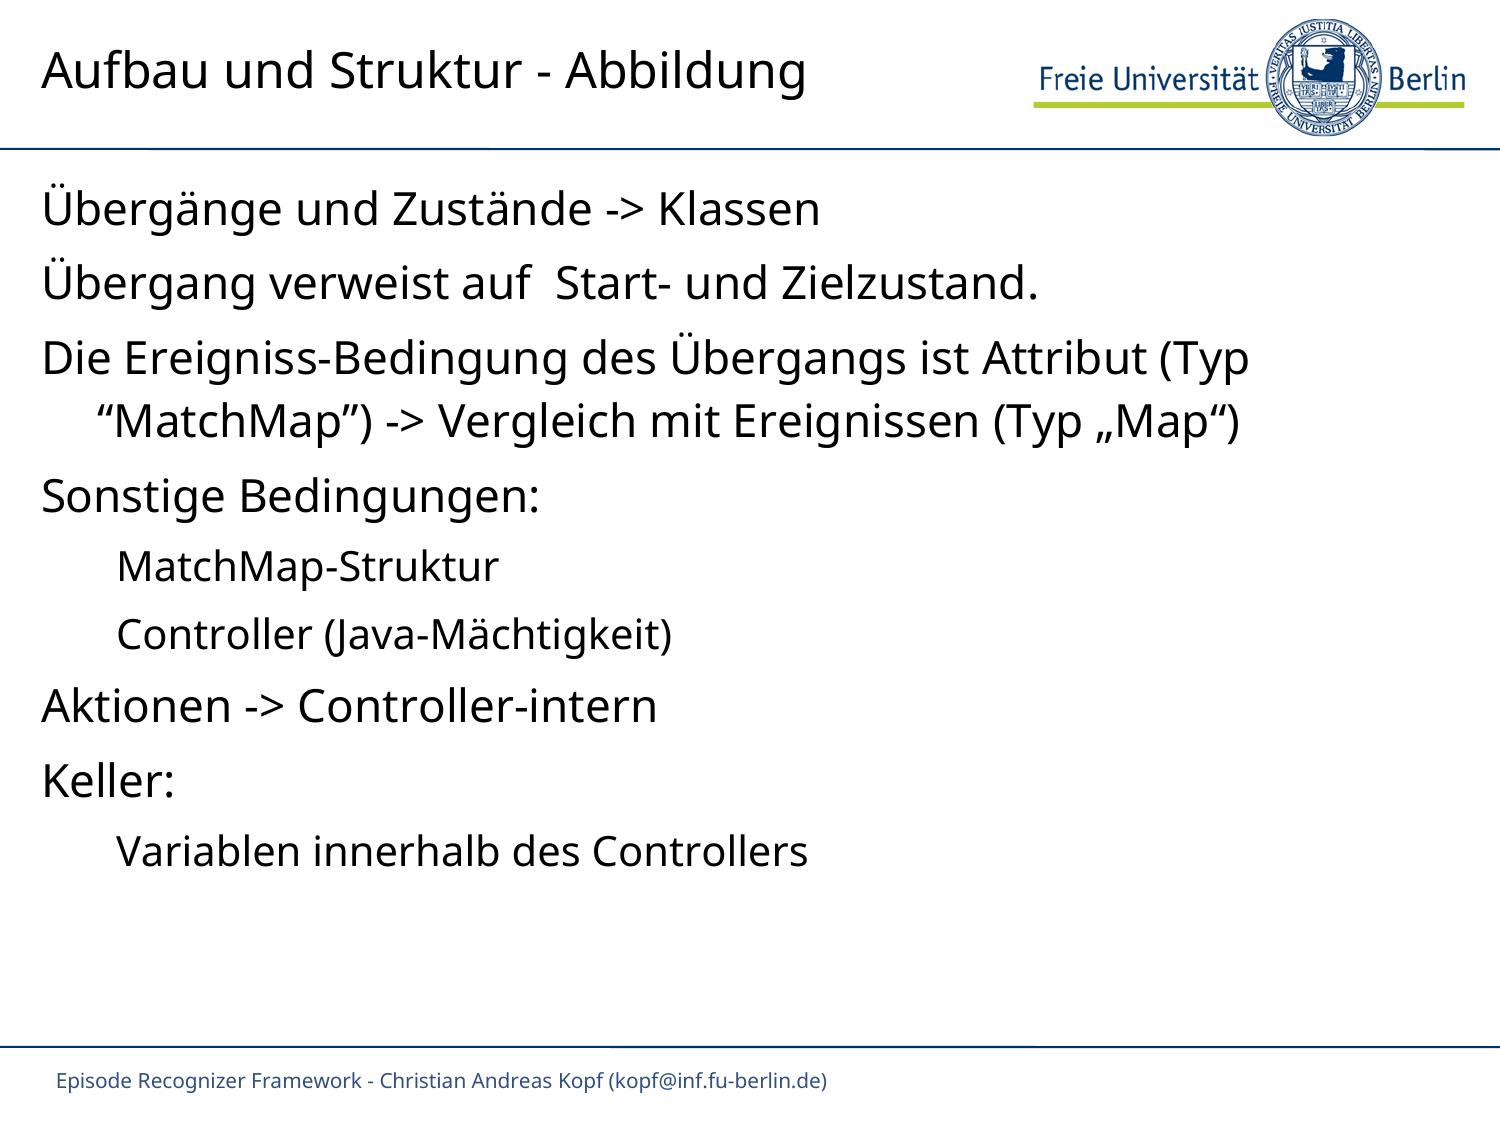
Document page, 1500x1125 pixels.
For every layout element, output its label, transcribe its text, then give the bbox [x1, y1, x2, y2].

picture [1033, 19, 1470, 137]
title Aufbau und Struktur - Abbildung [41, 0, 1016, 138]
list Übergänge und Zustände -> Klassen Übergang verweist auf Start- und Zielzustand. Die Ereigniss-Bedingung des Übergangs ist Attribut (Typ “MatchMap”) -> Vergleich mit Ereignissen (Typ „Map“) Sonstige Bedingungen: MatchMap-Struktur Controller (Java-Mächtigkeit) Aktionen -> Controller-intern Keller: Variablen innerhalb des Controllers [41, 175, 1447, 1039]
